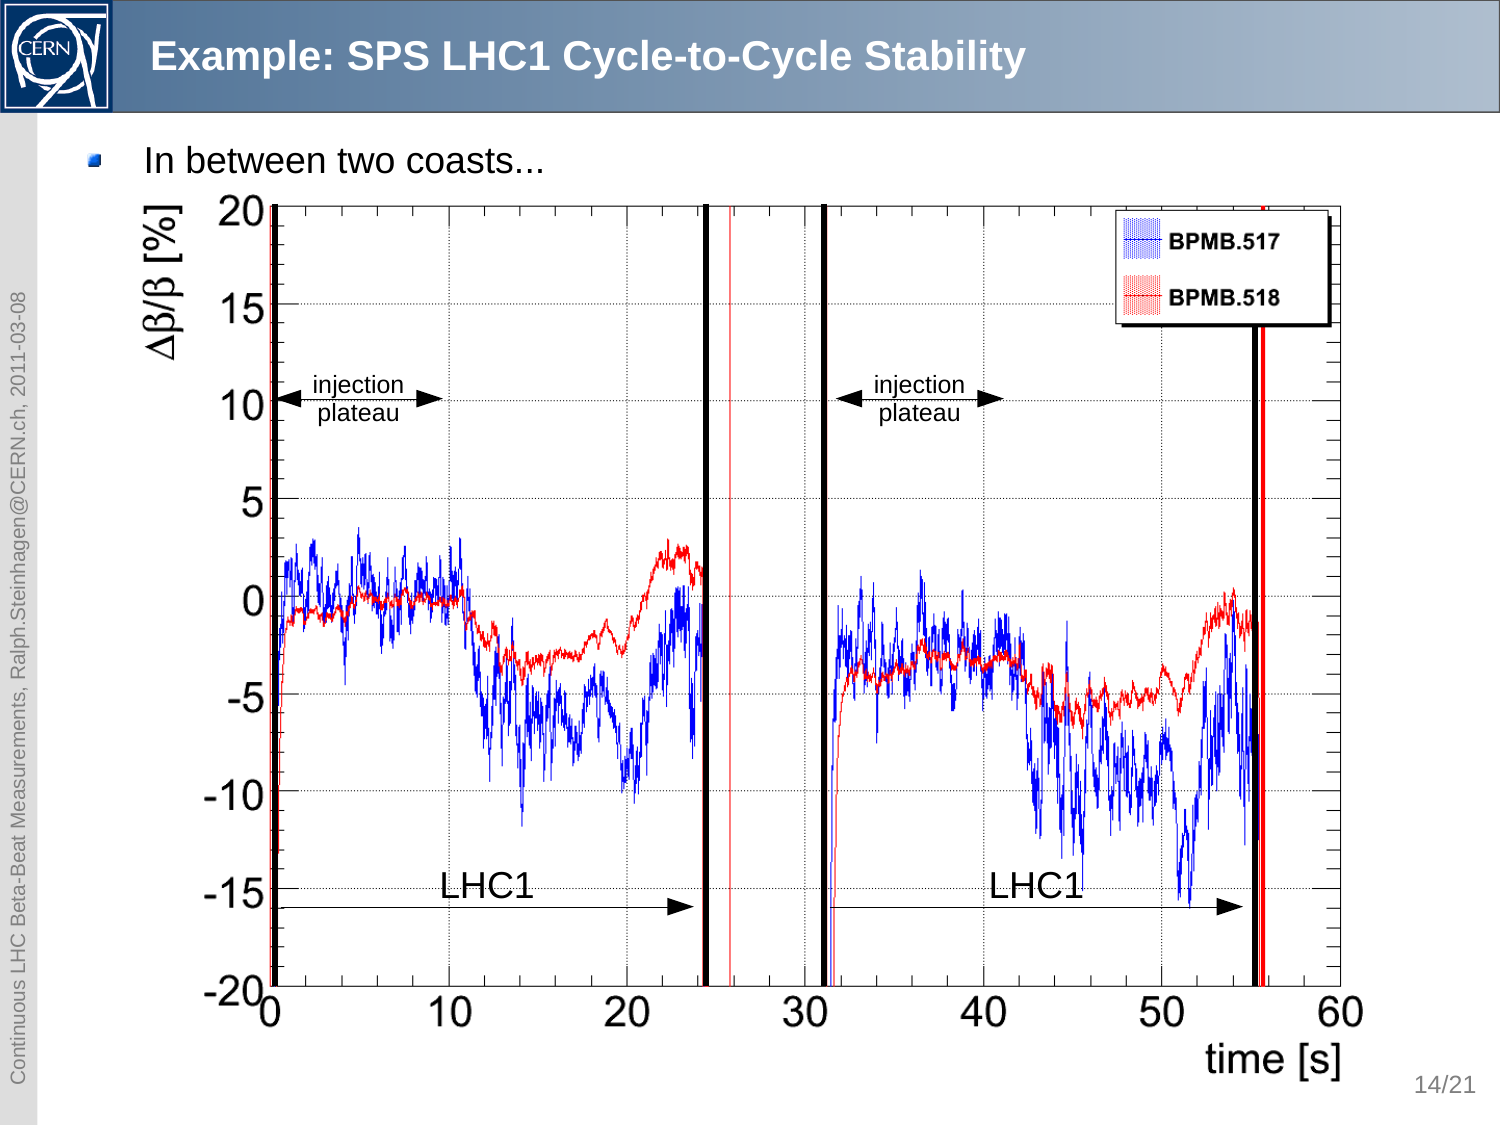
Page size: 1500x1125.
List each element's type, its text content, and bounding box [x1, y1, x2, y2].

picture [0, 0, 113, 113]
title Example: SPS LHC1 Cycle-to-Cycle Stability [150, 7, 1201, 106]
picture [121, 188, 1365, 1095]
list In between two coasts... [87, 137, 1438, 1016]
